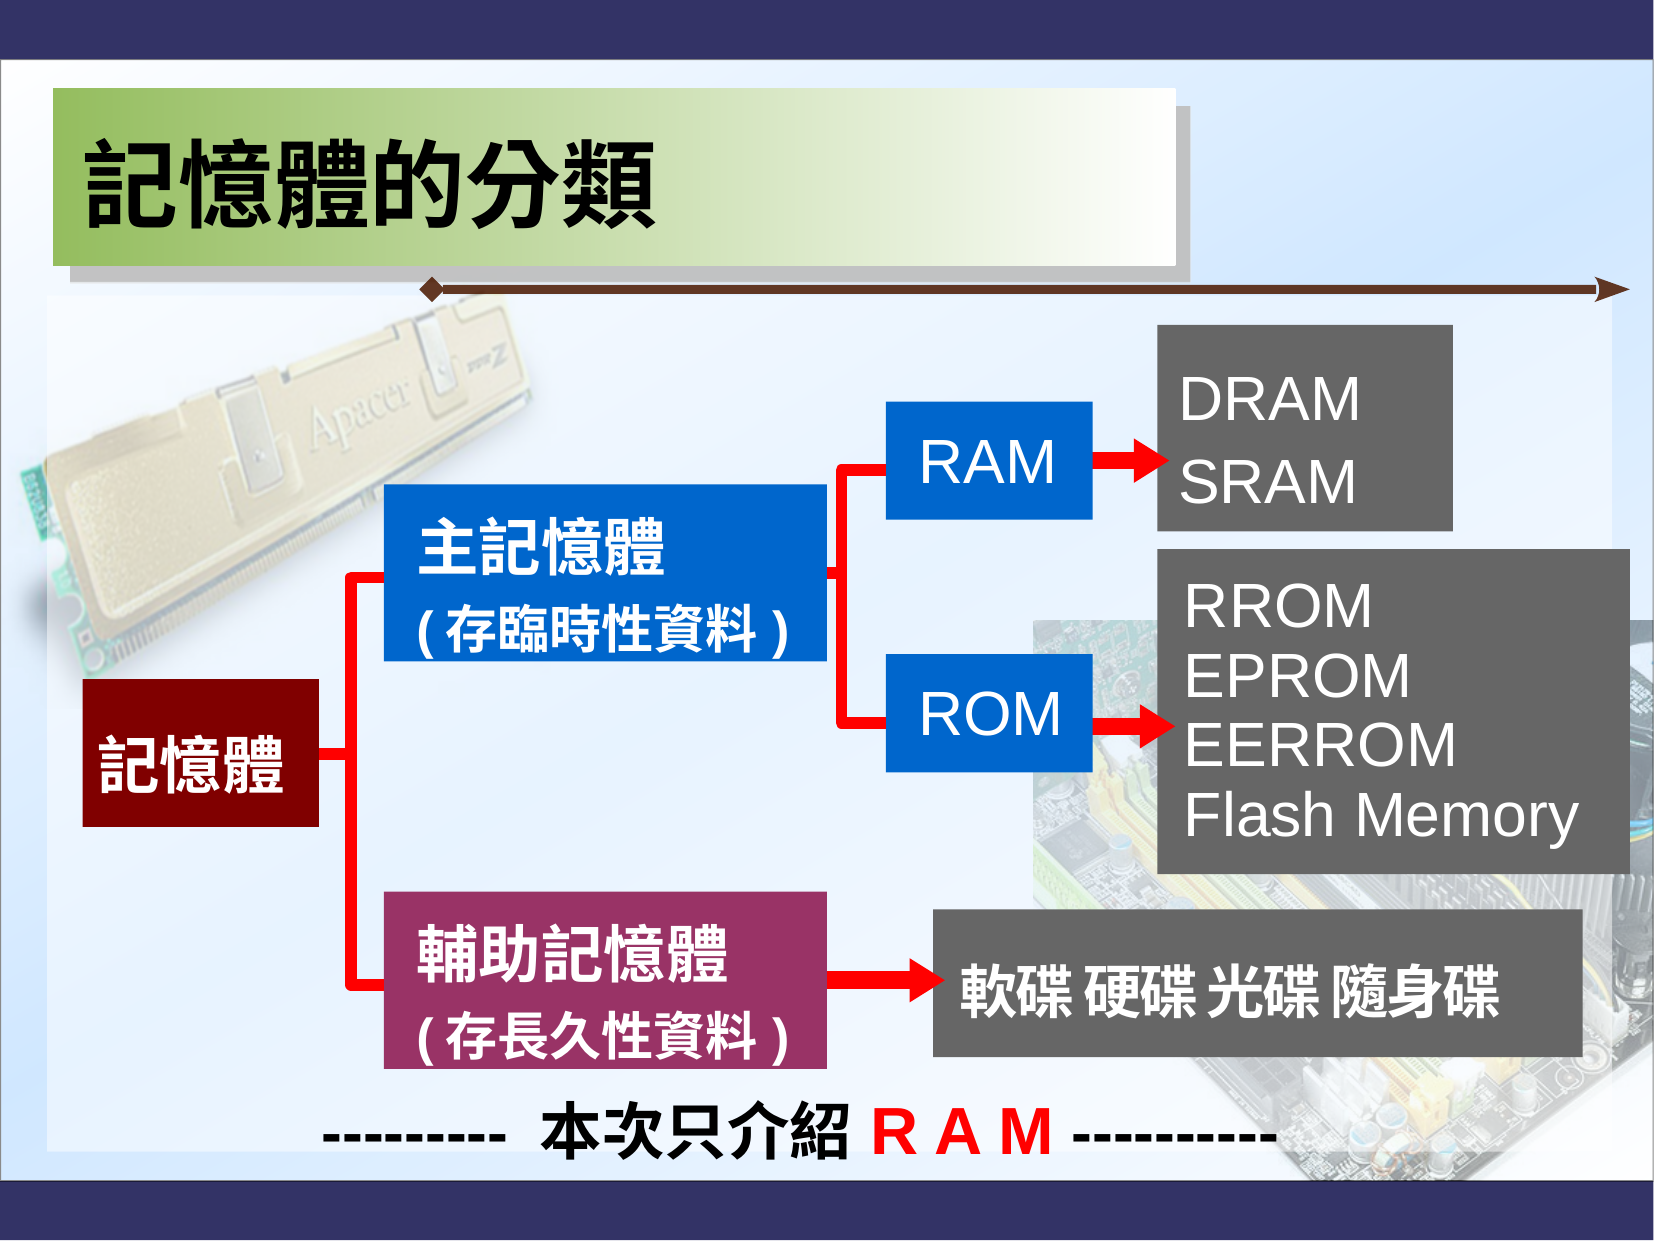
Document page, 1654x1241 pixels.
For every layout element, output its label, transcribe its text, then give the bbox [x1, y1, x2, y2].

text_box 記憶體 [82, 708, 319, 829]
text_box 軟碟 硬碟 光碟 隨身碟 [944, 938, 1654, 1024]
title 記憶體的分類 [82, 82, 1630, 275]
text_box 主記憶體 (存臨時性資料) [401, 490, 815, 644]
text_box DRAM SRAM [1163, 342, 1577, 510]
text_box [885, 401, 1093, 520]
text_box [1157, 549, 1630, 875]
text_box RAM [903, 419, 1140, 539]
text_box 輔助記憶體 (存長久性資料) [401, 897, 815, 1052]
text_box --------- 本次只介紹R A M ---------- [307, 1074, 1636, 1169]
text_box [82, 679, 319, 708]
text_box [383, 484, 827, 662]
text_box ROM [903, 671, 1140, 792]
text_box [1157, 324, 1453, 532]
text_box [885, 654, 1093, 773]
text_box [933, 909, 1583, 1058]
text_box RROM EPROM EERROM Flash Memory [1169, 563, 1642, 857]
text_box [383, 891, 827, 1069]
